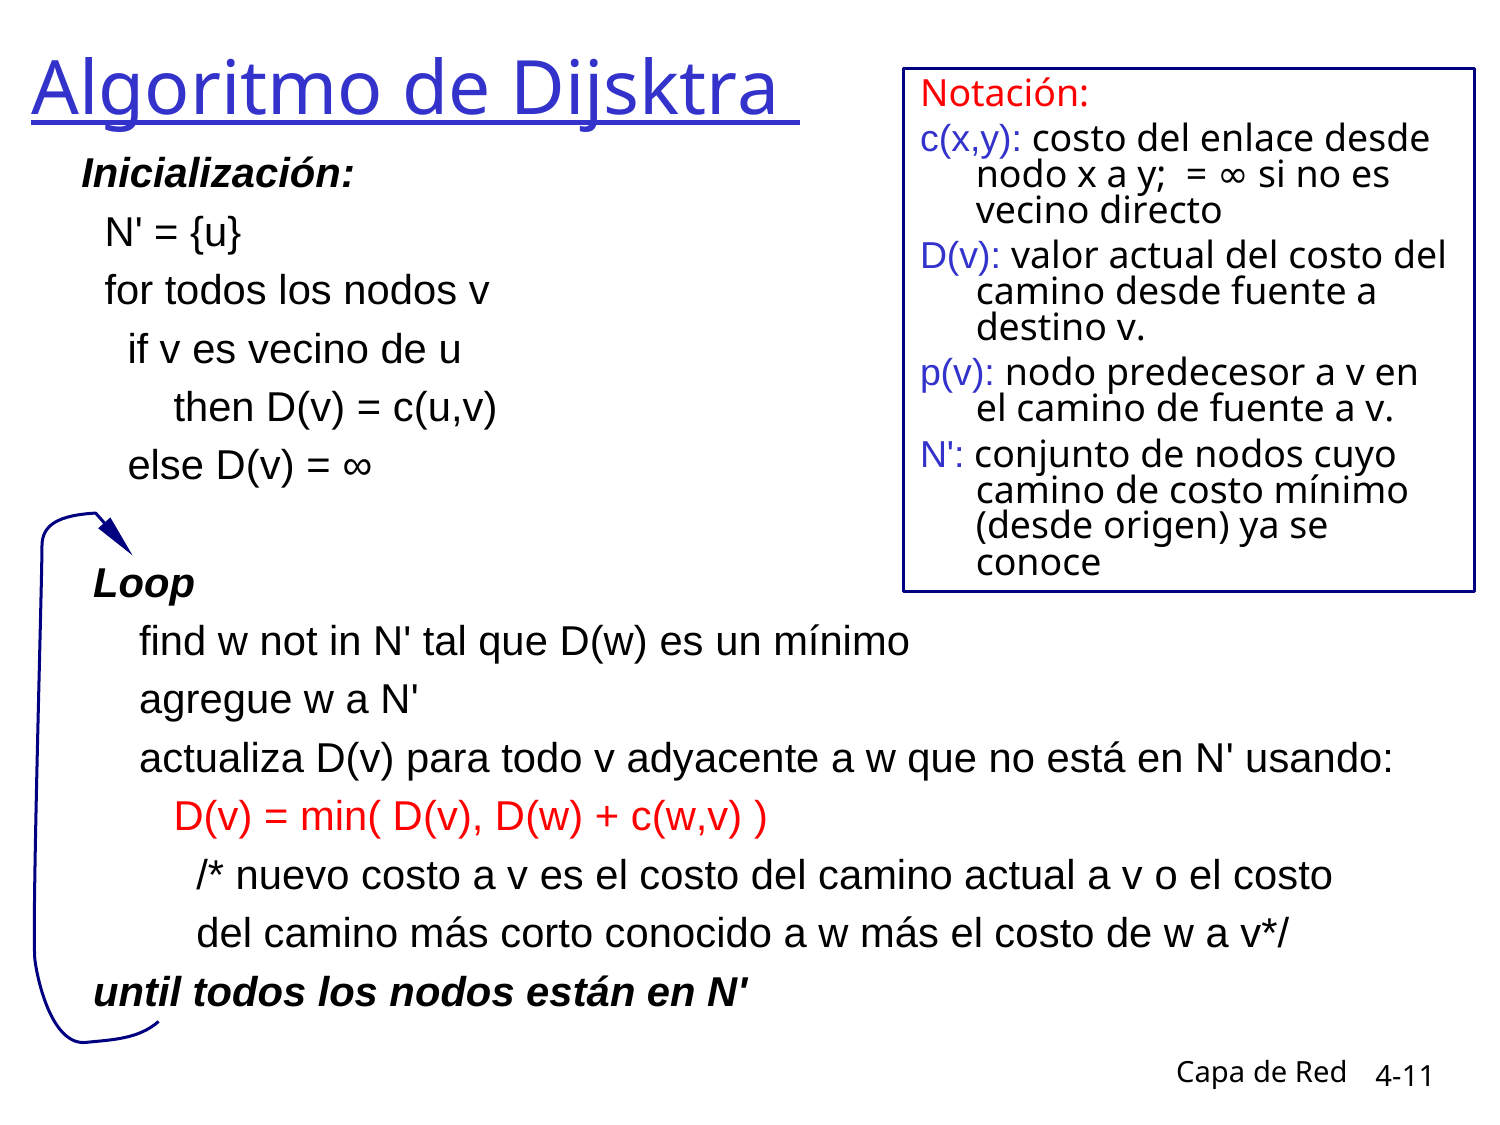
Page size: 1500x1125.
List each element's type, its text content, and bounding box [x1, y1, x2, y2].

title Algoritmo de Dijsktra [16, 15, 1292, 158]
list Inicialización: N' = {u} for todos los nodos v if v es vecino de u then D(v) = c(u,v) else D(v) = ∞ Loop find w not in N' tal que D(w) es un mínimo agregue w a N' actualiza D(v) para todo v adyacente a w que no está en N' usando: D(v) = min( D(v), D(w) + c(w,v) ) /* nuevo costo a v es el costo del camino actual a v o el costo del camino más corto conocido a w más el costo de w a v*/ until todos los nodos están en N' [81, 149, 1457, 1036]
text_box Notación: c(x,y): costo del enlace desde nodo x a y; = ∞ si no es vecino directo D(v): valor actual del costo del camino desde fuente a destino v. p(v): nodo predecesor a v en el camino de fuente a v. N': conjunto de nodos cuyo camino de costo mínimo (desde origen) ya se conoce [903, 68, 1475, 592]
